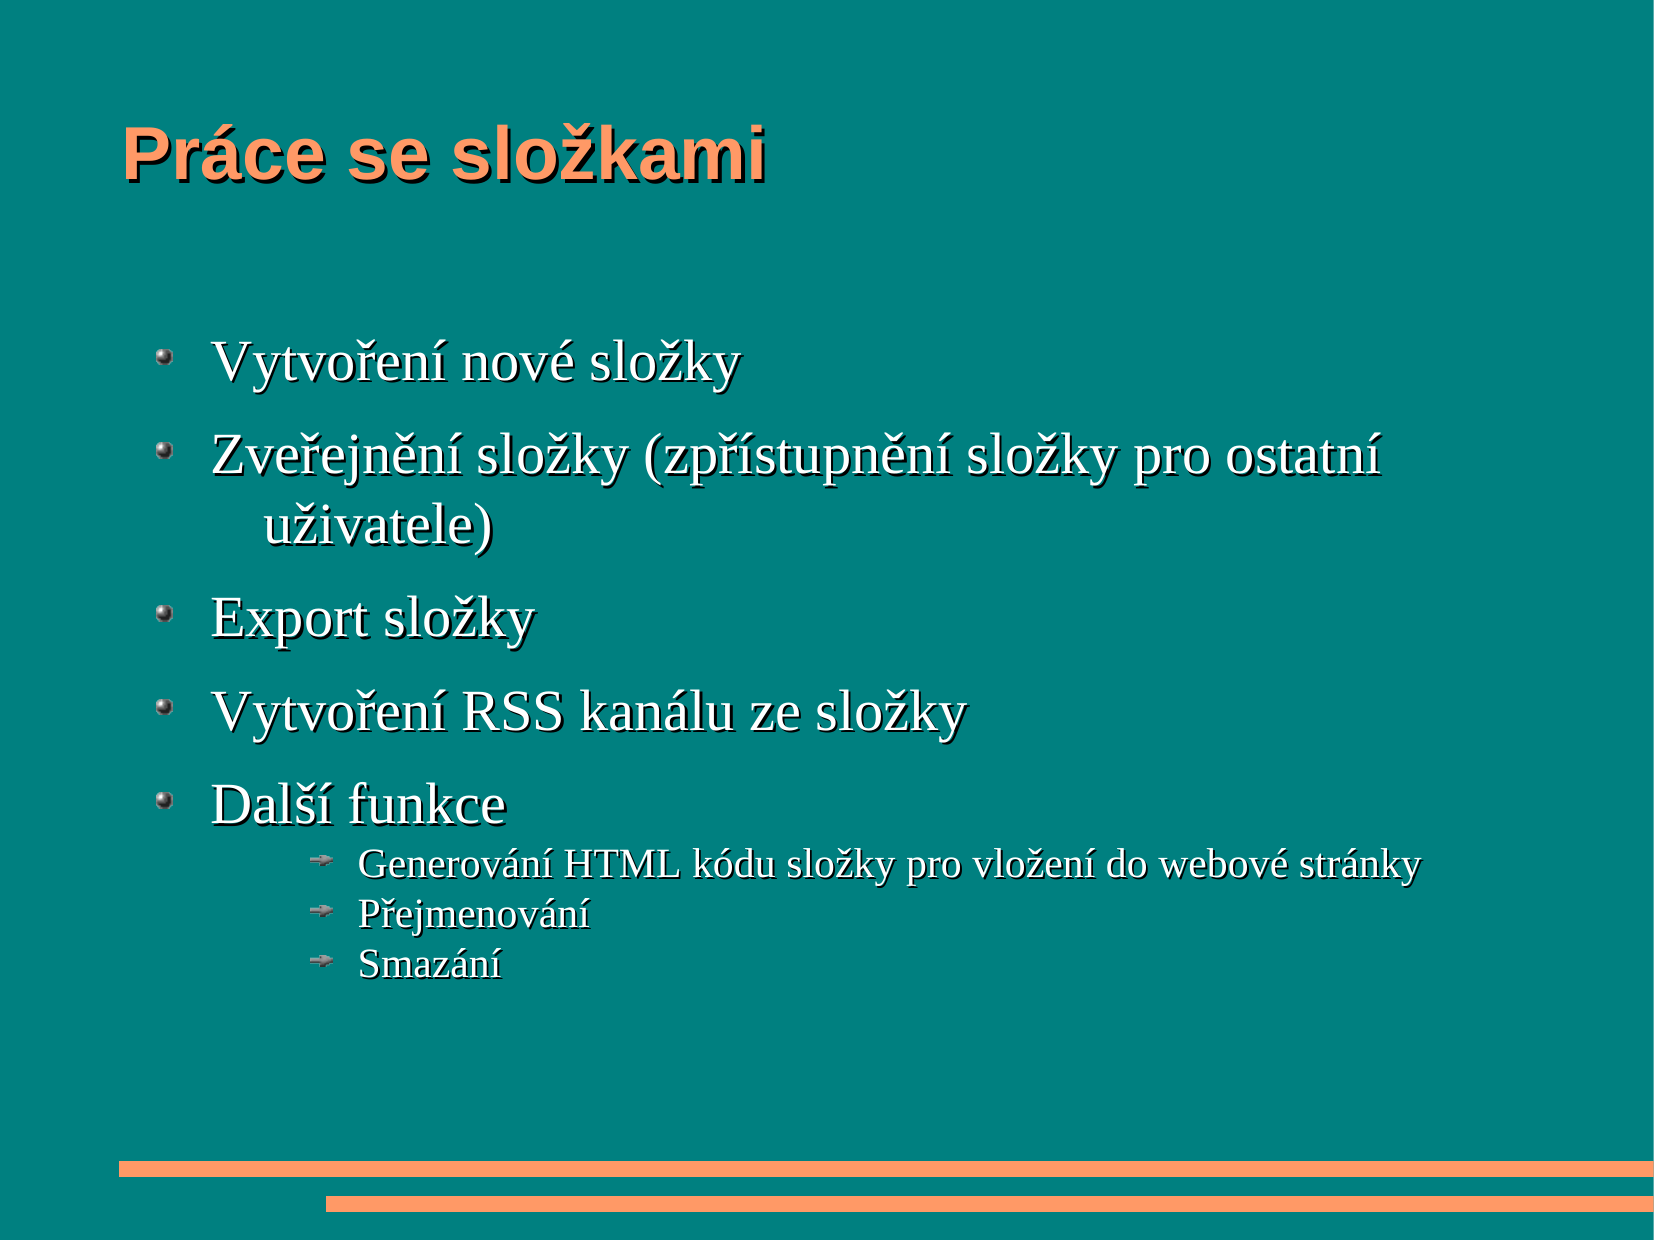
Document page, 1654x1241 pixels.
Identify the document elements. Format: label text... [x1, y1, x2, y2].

title Práce se složkami [121, 46, 1534, 254]
list Vytvoření nové složky Zveřejnění složky (zpřístupnění složky pro ostatní uživatele) Export složky Vytvoření RSS kanálu ze složky Další funkce Generování HTML kódu složky pro vložení do webové stránky Přejmenování Smazání [121, 322, 1561, 1132]
